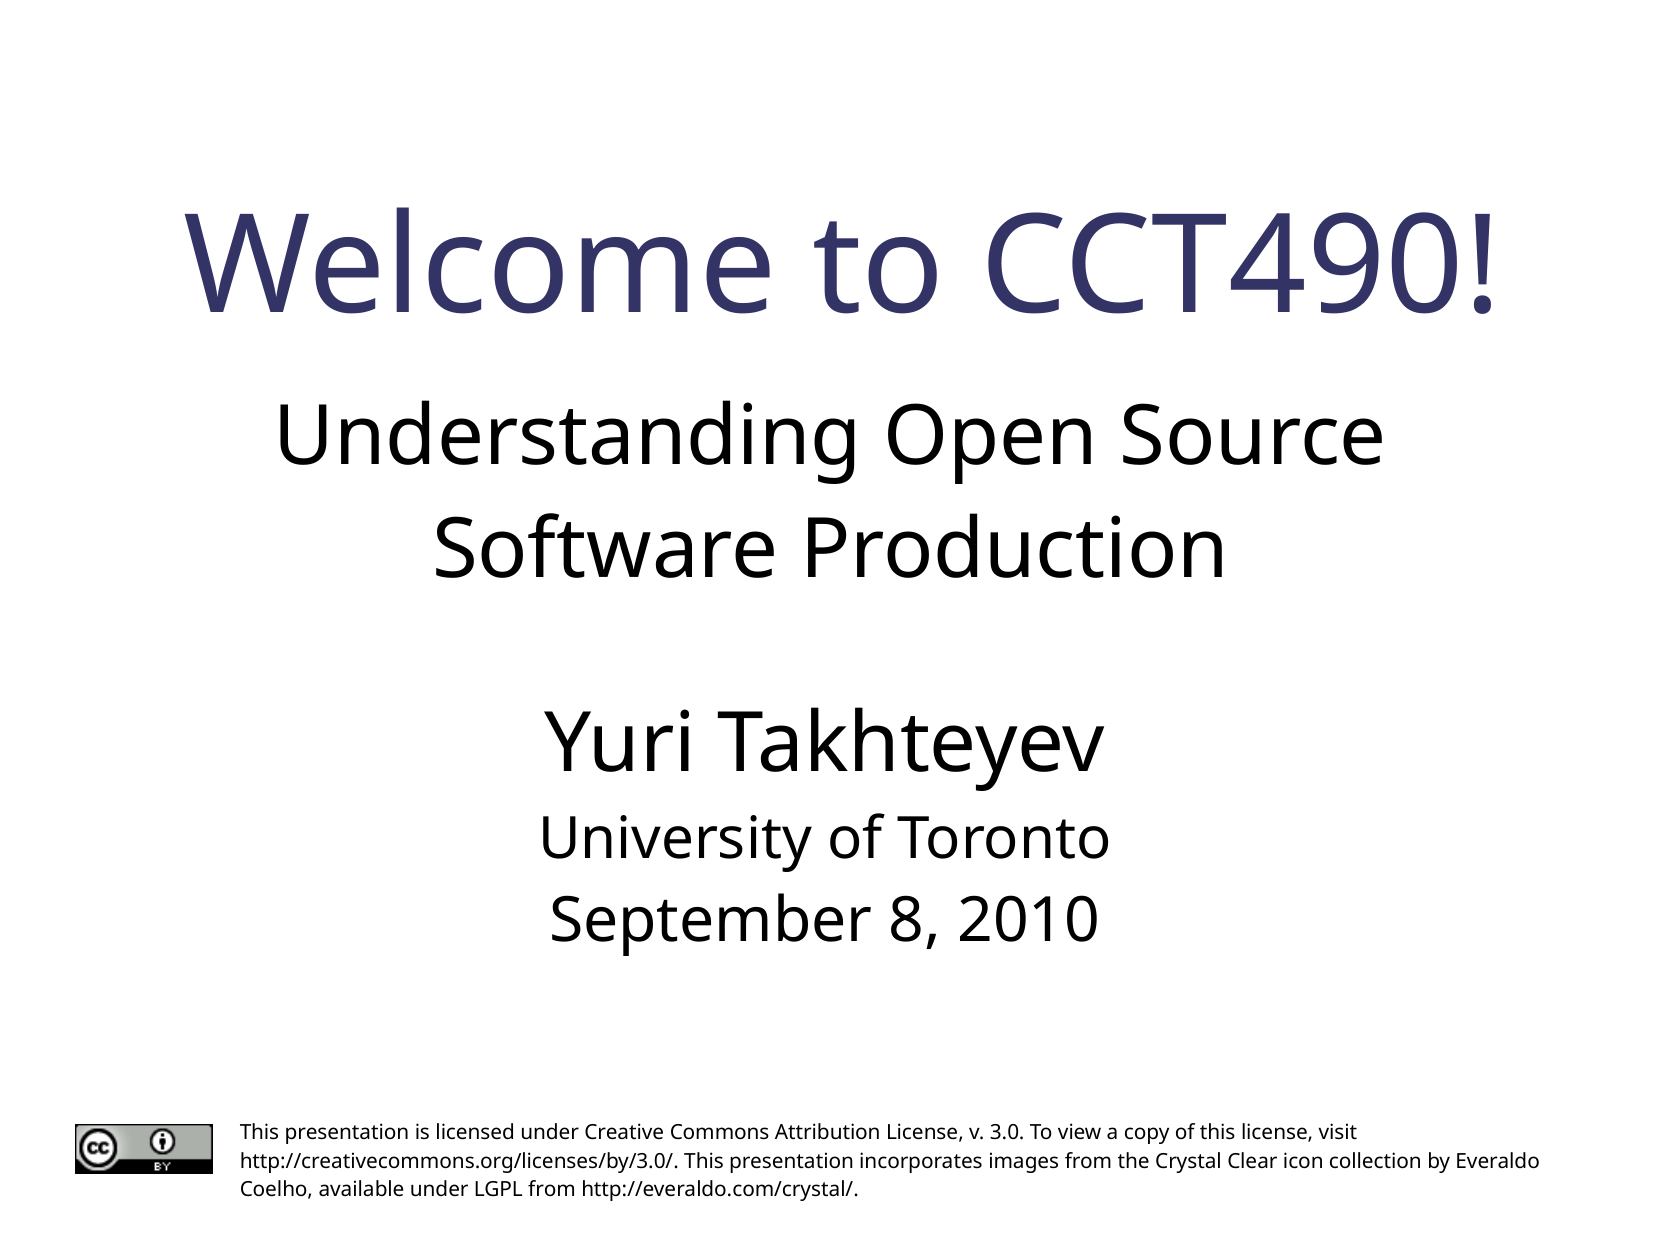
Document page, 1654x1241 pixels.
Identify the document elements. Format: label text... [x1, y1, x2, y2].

picture [75, 1124, 213, 1174]
text_box Yuri Takhteyev University of Toronto September 8, 2010 [150, 675, 1501, 938]
subtitle Understanding Open Source Software Production [86, 375, 1576, 603]
title Welcome to CCT490! [34, 155, 1651, 363]
text_box This presentation is licensed under Creative Commons Attribution License, v. 3.0. To view a copy of this license, visit http://creativecommons.org/licenses/by/3.0/. This presentation incorporates images from the Crystal Clear icon collection by Everaldo Coelho, available under LGPL from http://everaldo.com/crystal/. [225, 1110, 1576, 1201]
